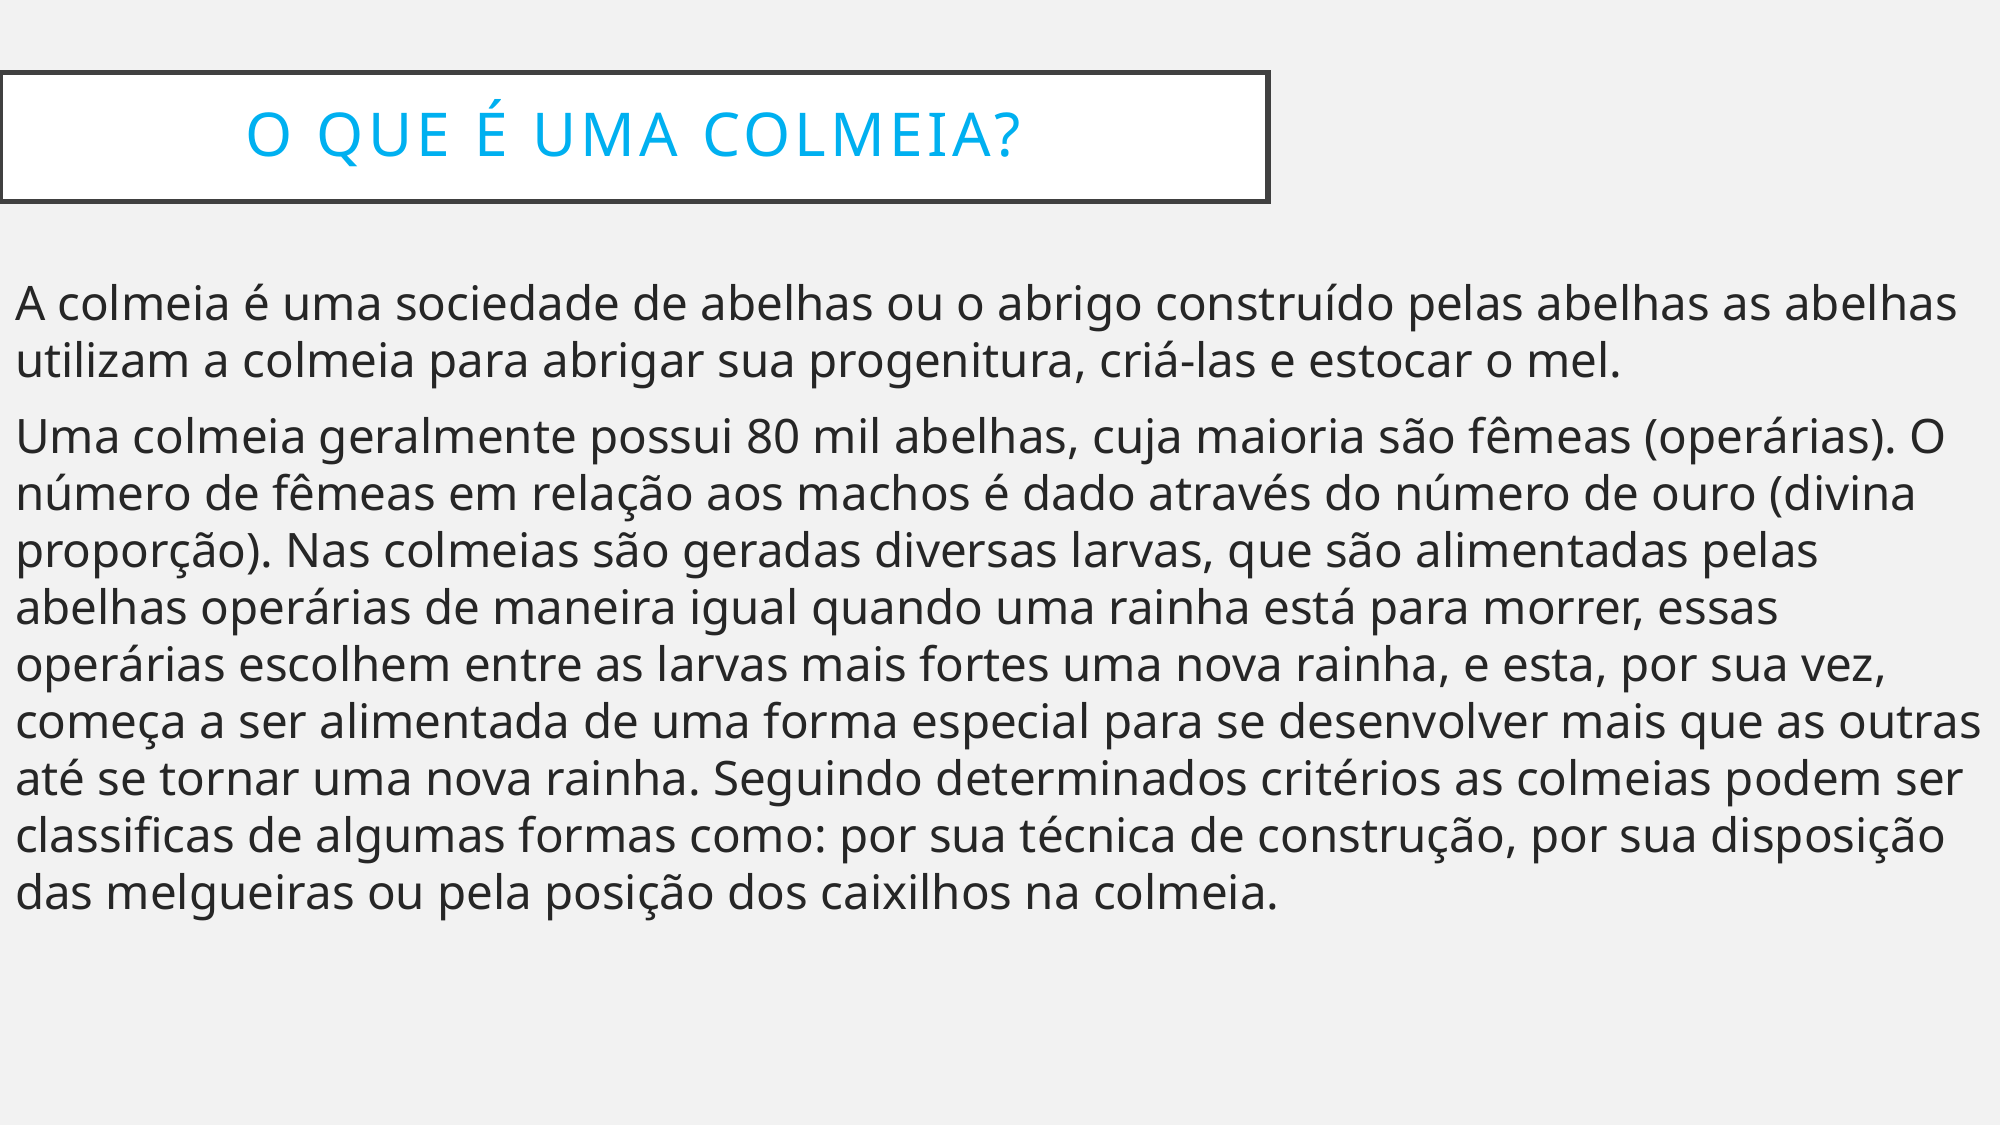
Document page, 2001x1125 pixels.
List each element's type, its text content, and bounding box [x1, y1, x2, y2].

title O que é uma colmeia? [0, 72, 1268, 202]
list A colmeia é uma sociedade de abelhas ou o abrigo construído pelas abelhas as abelhas utilizam a colmeia para abrigar sua progenitura, criá-las e estocar o mel. Uma colmeia geralmente possui 80 mil abelhas, cuja maioria são fêmeas (operárias). O número de fêmeas em relação aos machos é dado através do número de ouro (divina proporção). Nas colmeias são geradas diversas larvas, que são alimentadas pelas abelhas operárias de maneira igual quando uma rainha está para morrer, essas operárias escolhem entre as larvas mais fortes uma nova rainha, e esta, por sua vez, começa a ser alimentada de uma forma especial para se desenvolver mais que as outras até se tornar uma nova rainha. Seguindo determinados critérios as colmeias podem ser classificas de algumas formas como: por sua técnica de construção, por sua disposição das melgueiras ou pela posição dos caixilhos na colmeia. [0, 265, 2000, 935]
